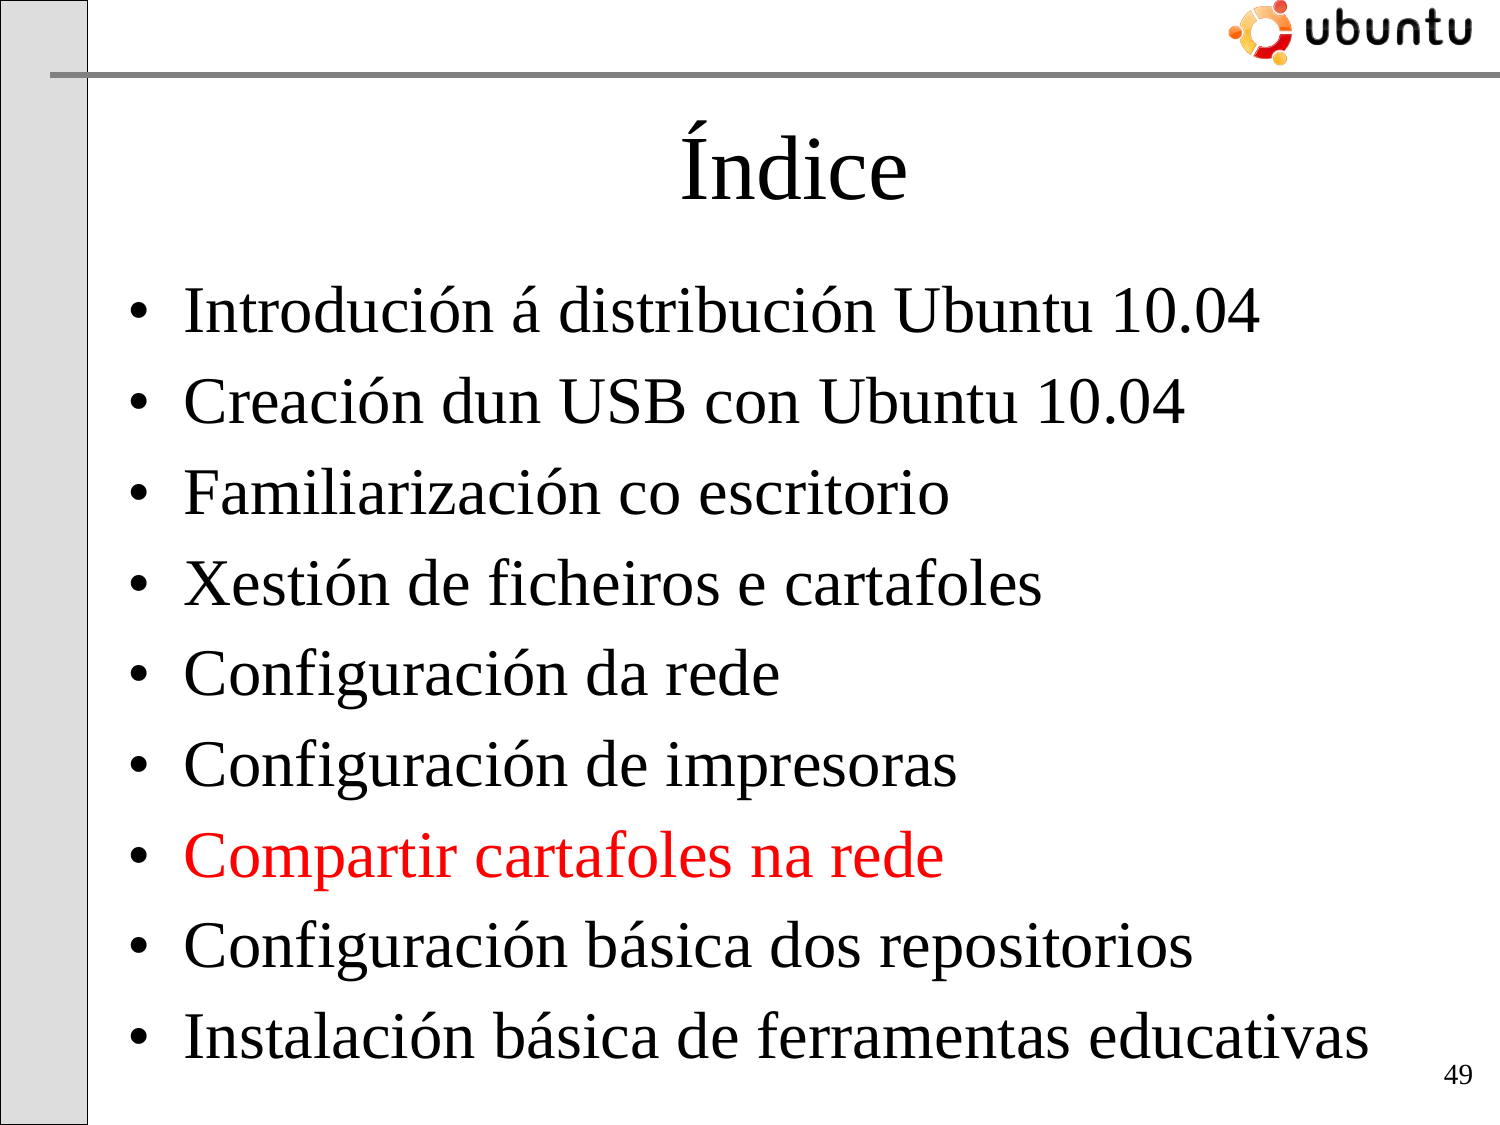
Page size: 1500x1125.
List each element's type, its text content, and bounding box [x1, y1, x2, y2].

picture [1221, 0, 1483, 71]
list Introdución á distribución Ubuntu 10.04 Creación dun USB con Ubuntu 10.04 Familiarización co escritorio Xestión de ficheiros e cartafoles Configuración da rede Configuración de impresoras Compartir cartafoles na rede Configuración básica dos repositorios Instalación básica de ferramentas educativas [112, 265, 1477, 1081]
title Índice [112, 99, 1477, 237]
